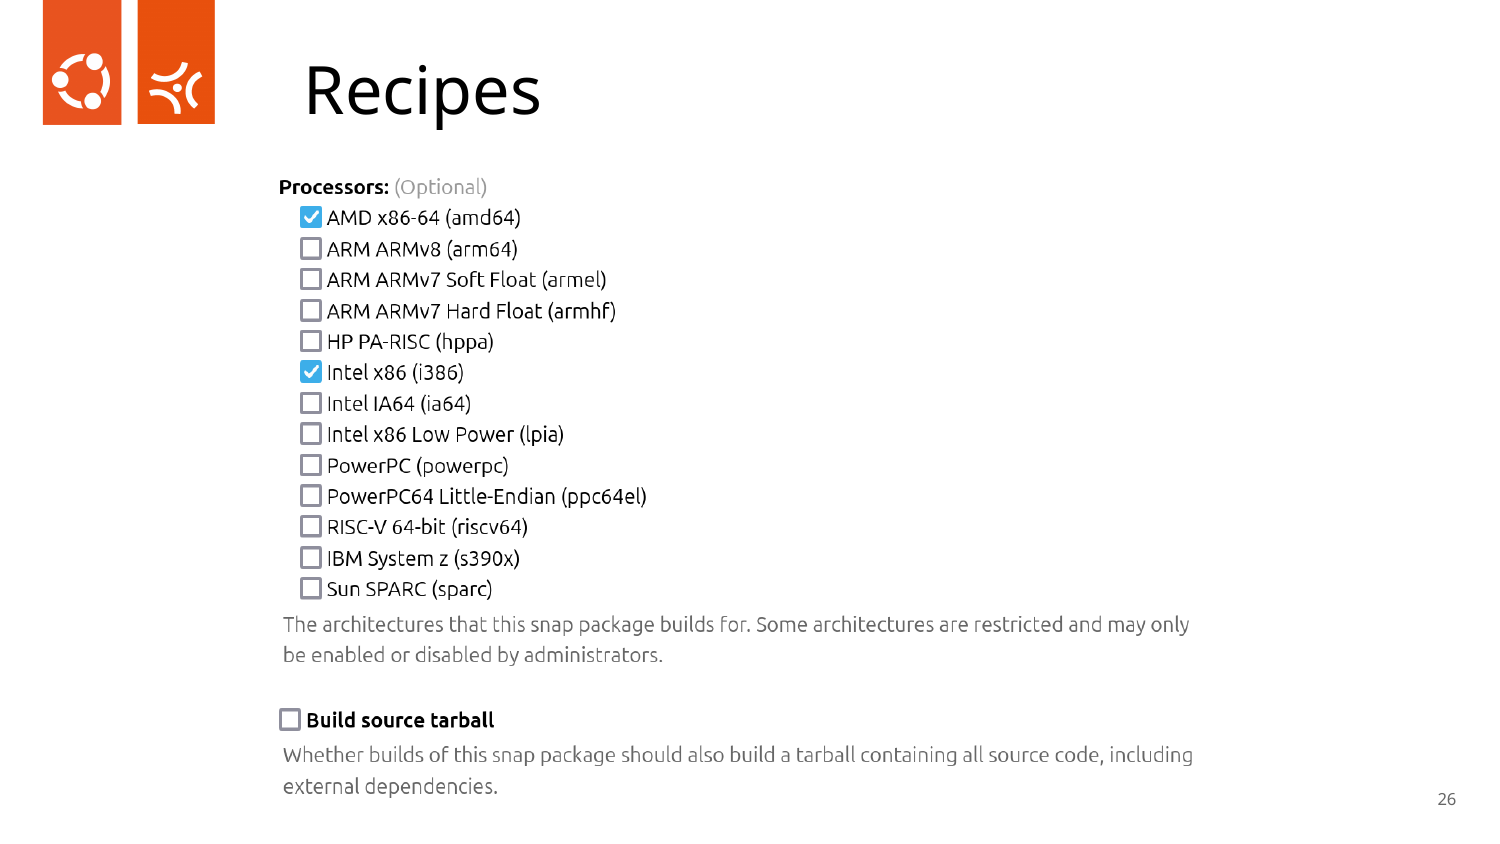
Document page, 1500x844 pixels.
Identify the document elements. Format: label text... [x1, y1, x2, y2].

picture [251, 165, 1249, 819]
text_box Recipes [288, 33, 901, 141]
slide_number <number> [1381, 773, 1472, 839]
picture [137, 0, 216, 124]
